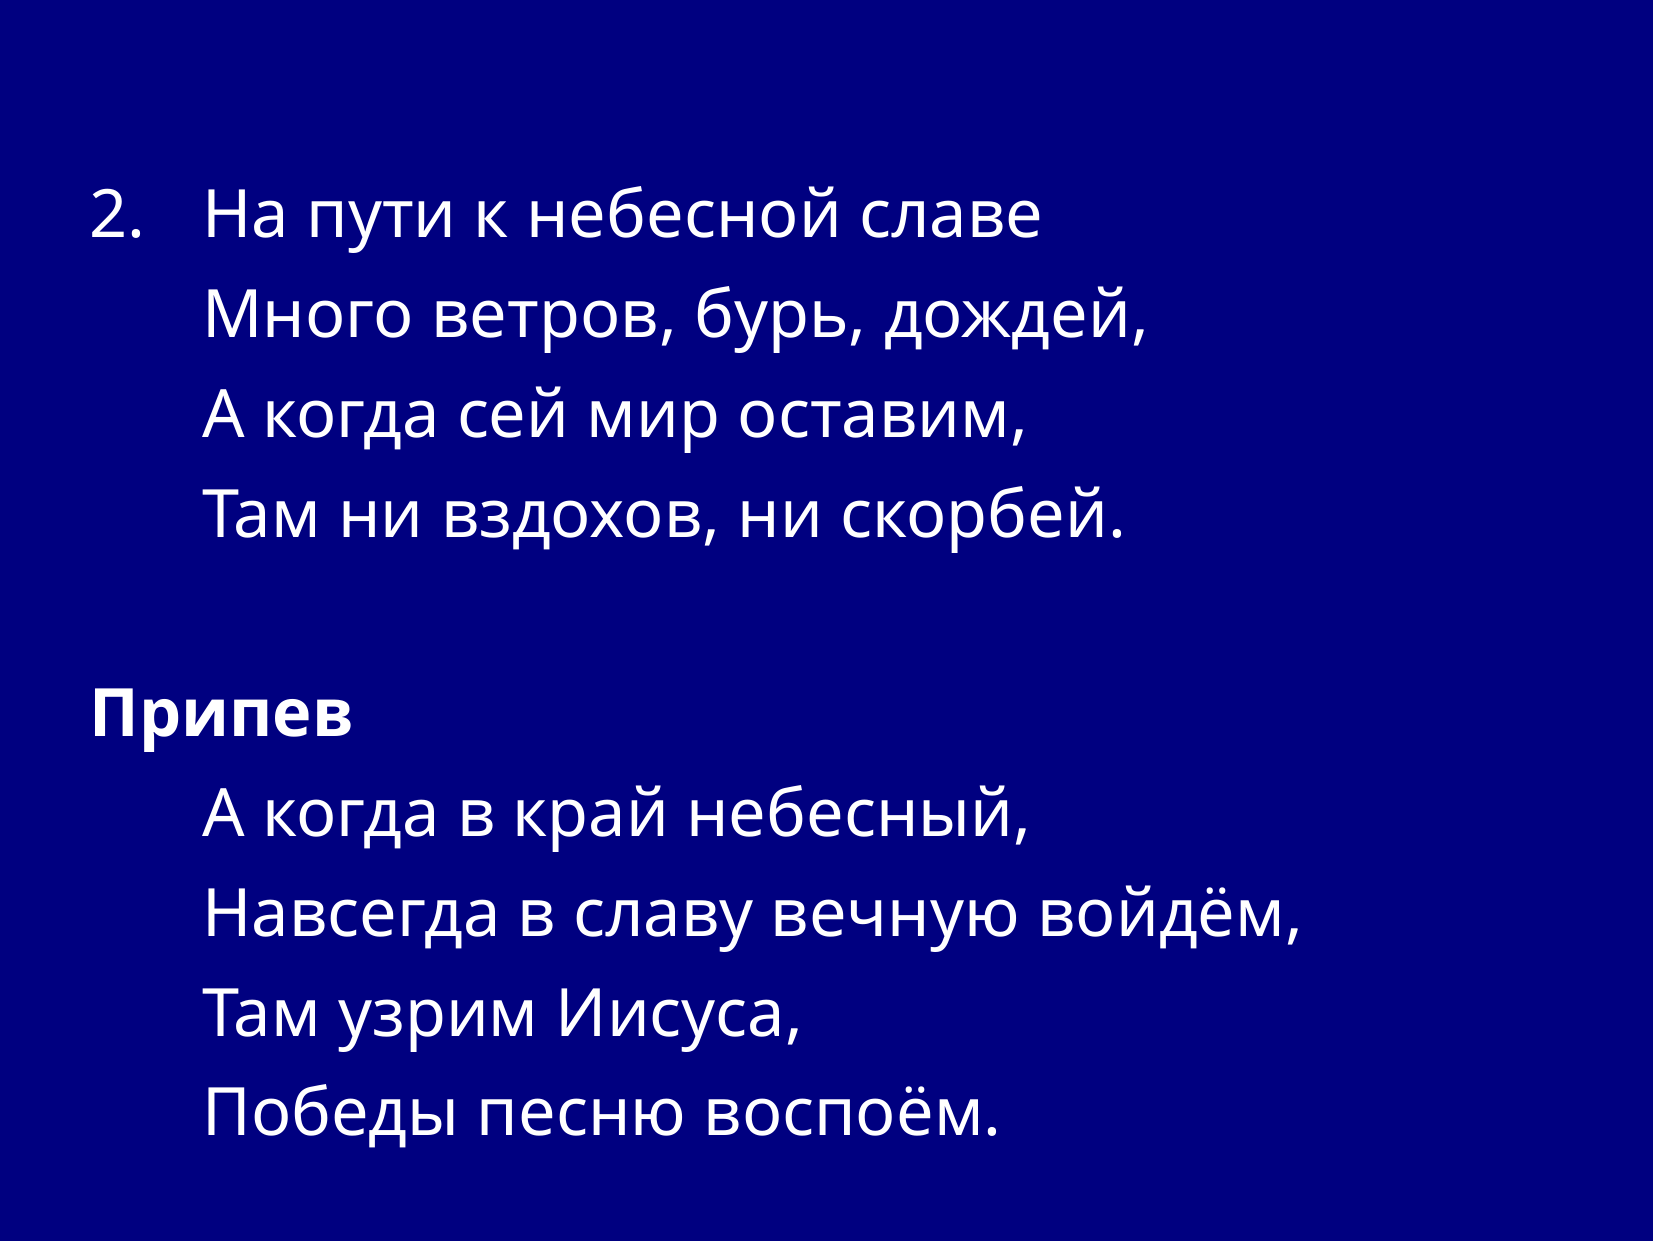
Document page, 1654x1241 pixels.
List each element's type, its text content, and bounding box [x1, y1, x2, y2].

text_box 2. На пути к небесной славе Много ветров, бурь, дождей, А когда сей мир оставим, Там ни вздохов, ни скорбей. Припев А когда в край небесный, Навсегда в славу вечную войдём, Там узрим Иисуса, Победы песню воспоём. [75, 150, 1576, 1163]
